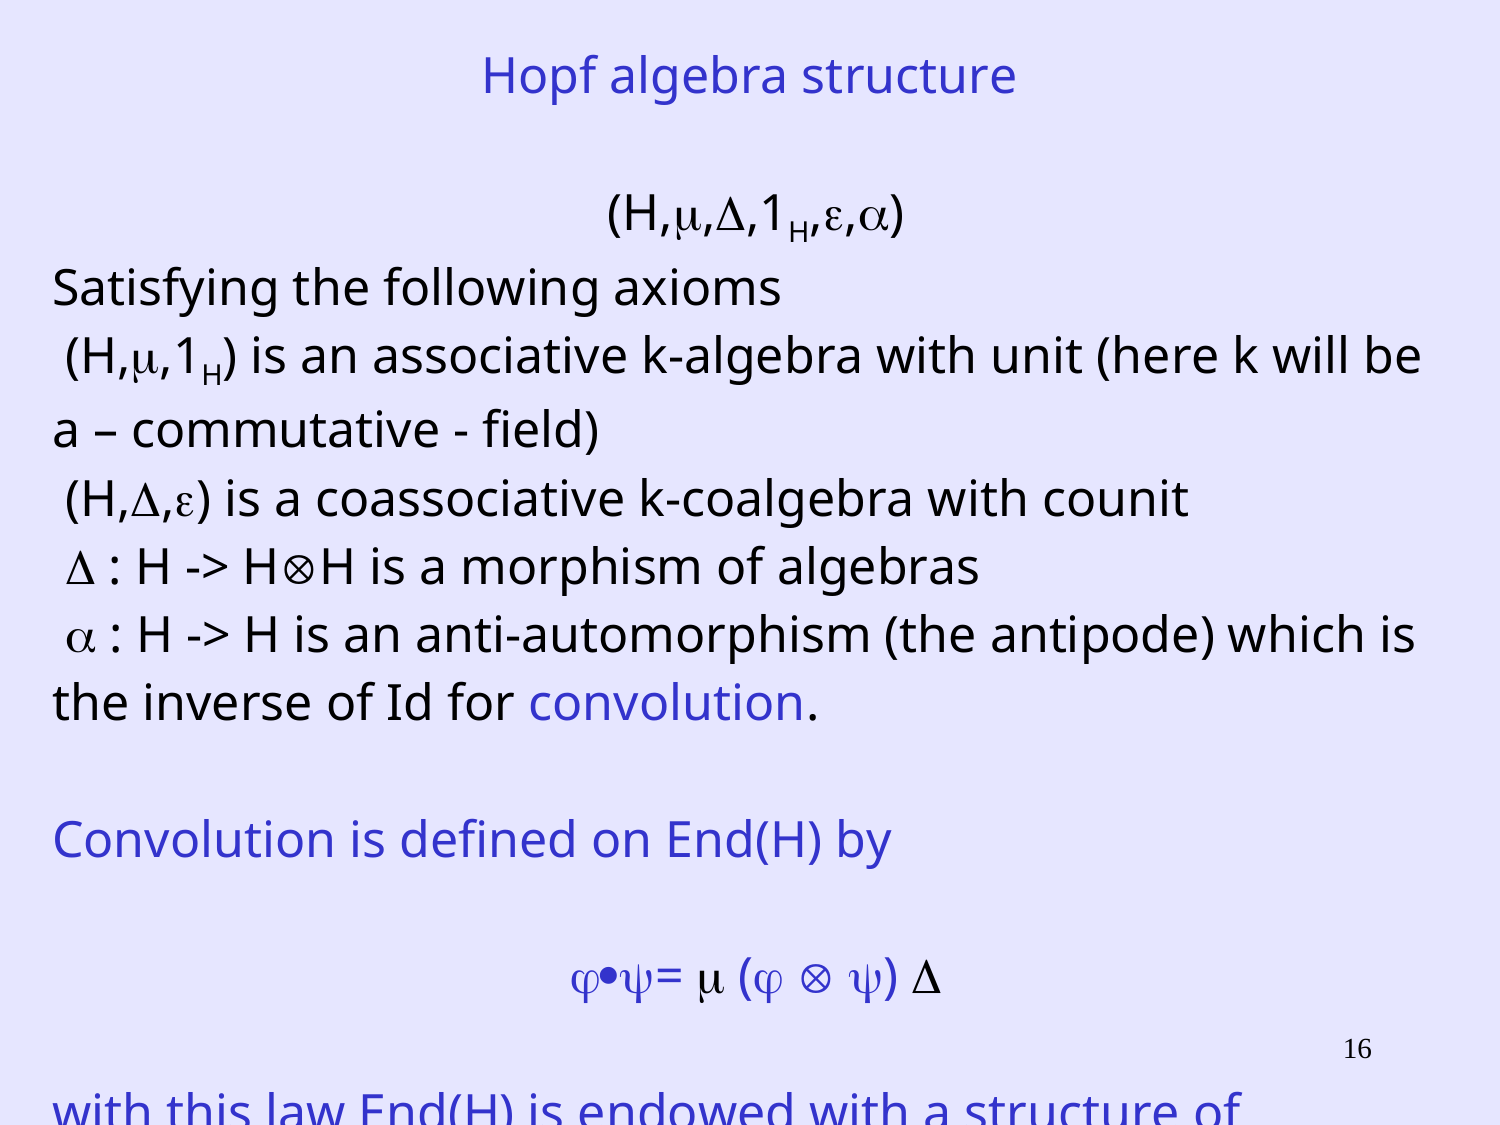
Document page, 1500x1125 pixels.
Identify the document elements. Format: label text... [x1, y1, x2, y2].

text_box Hopf algebra structure (H,,,1H,,) Satisfying the following axioms (H,,1H) is an associative k-algebra with unit (here k will be a – commutative - field) (H,,) is a coassociative k-coalgebra with counit  : H -> HH is a morphism of algebras  : H -> H is an anti-automorphism (the antipode) which is the inverse of Id for convolution. Convolution is defined on End(H) by =  (  )  with this law End(H) is endowed with a structure of associative algebra with unit 1H. [37, 32, 1476, 1125]
